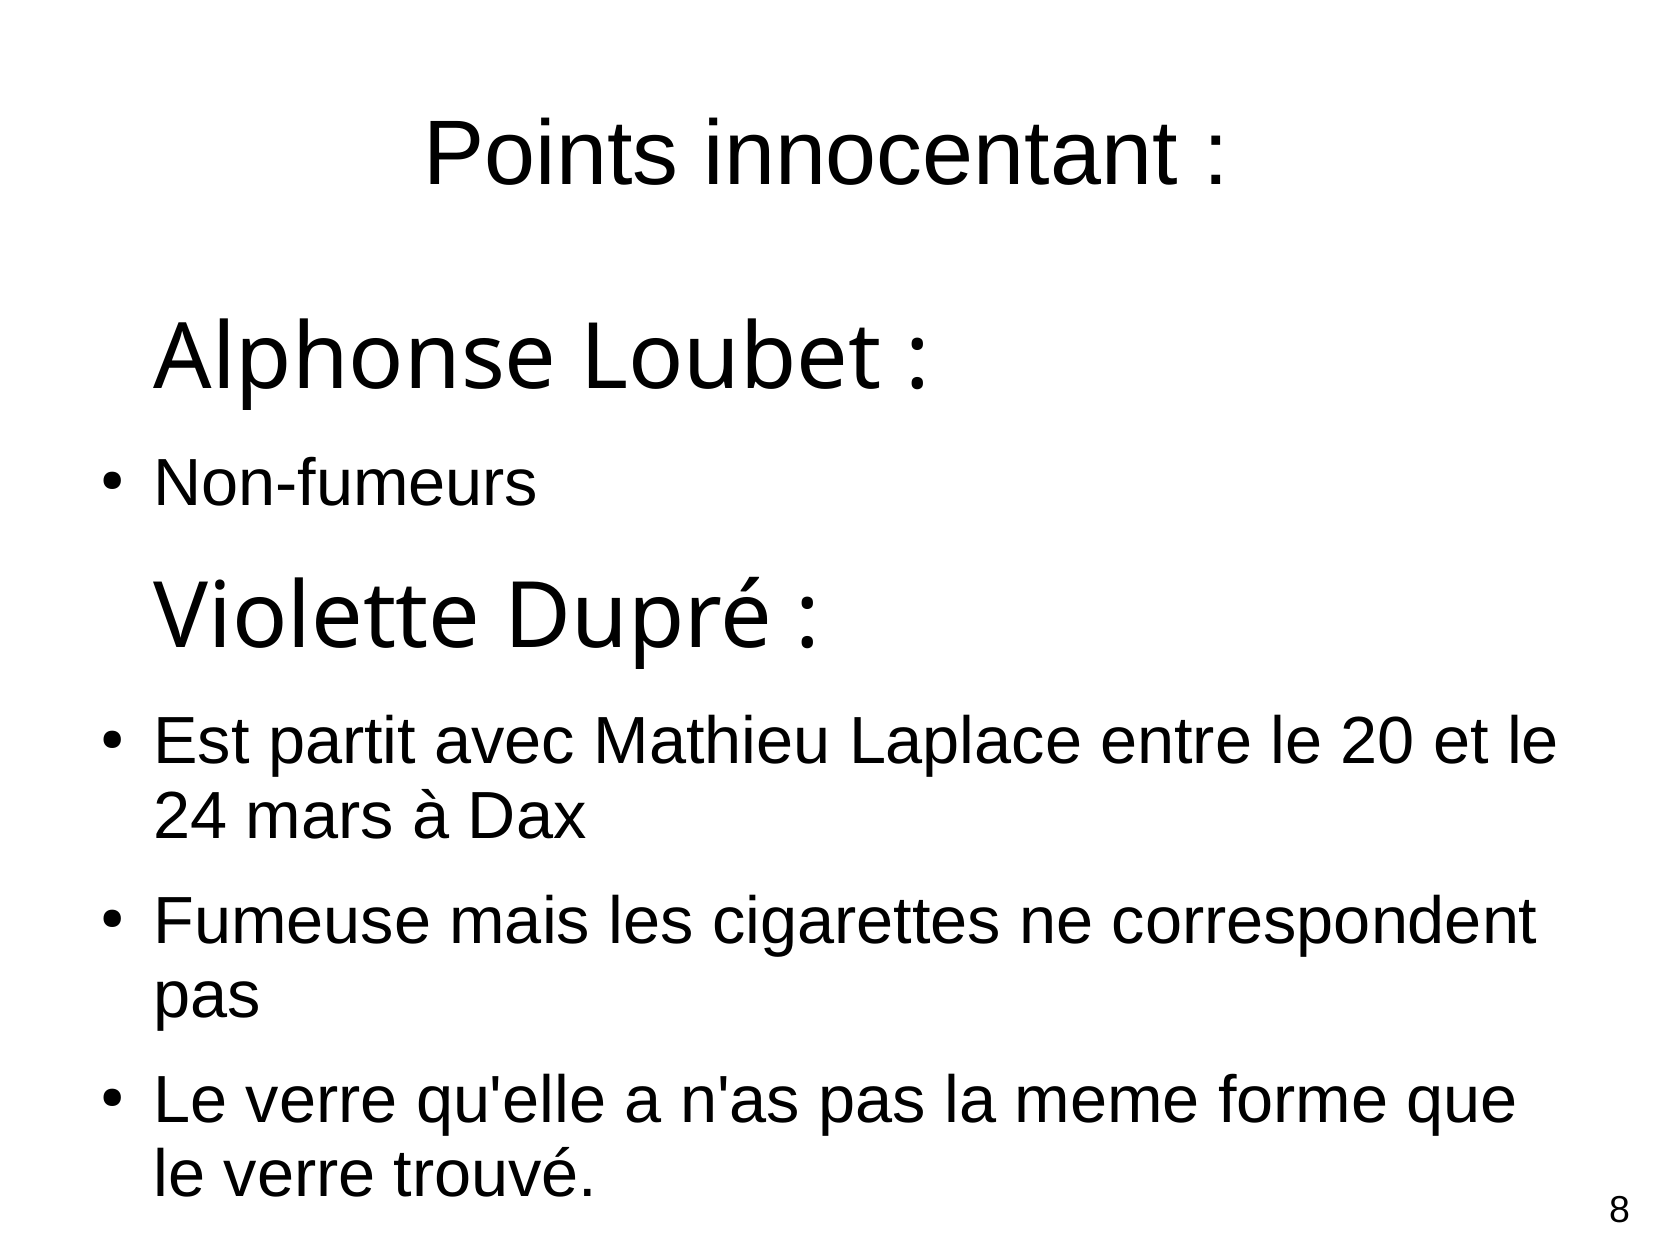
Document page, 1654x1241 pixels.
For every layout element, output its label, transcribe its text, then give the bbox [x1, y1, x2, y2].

text_box 8 [1594, 1181, 1654, 1238]
list Alphonse Loubet : Non-fumeurs Violette Dupré : Est partit avec Mathieu Laplace entre le 20 et le 24 mars à Dax Fumeuse mais les cigarettes ne correspondent pas Le verre qu'elle a n'as pas la meme forme que le verre trouvé. [82, 290, 1571, 1241]
title Points innocentant : [82, 49, 1571, 257]
